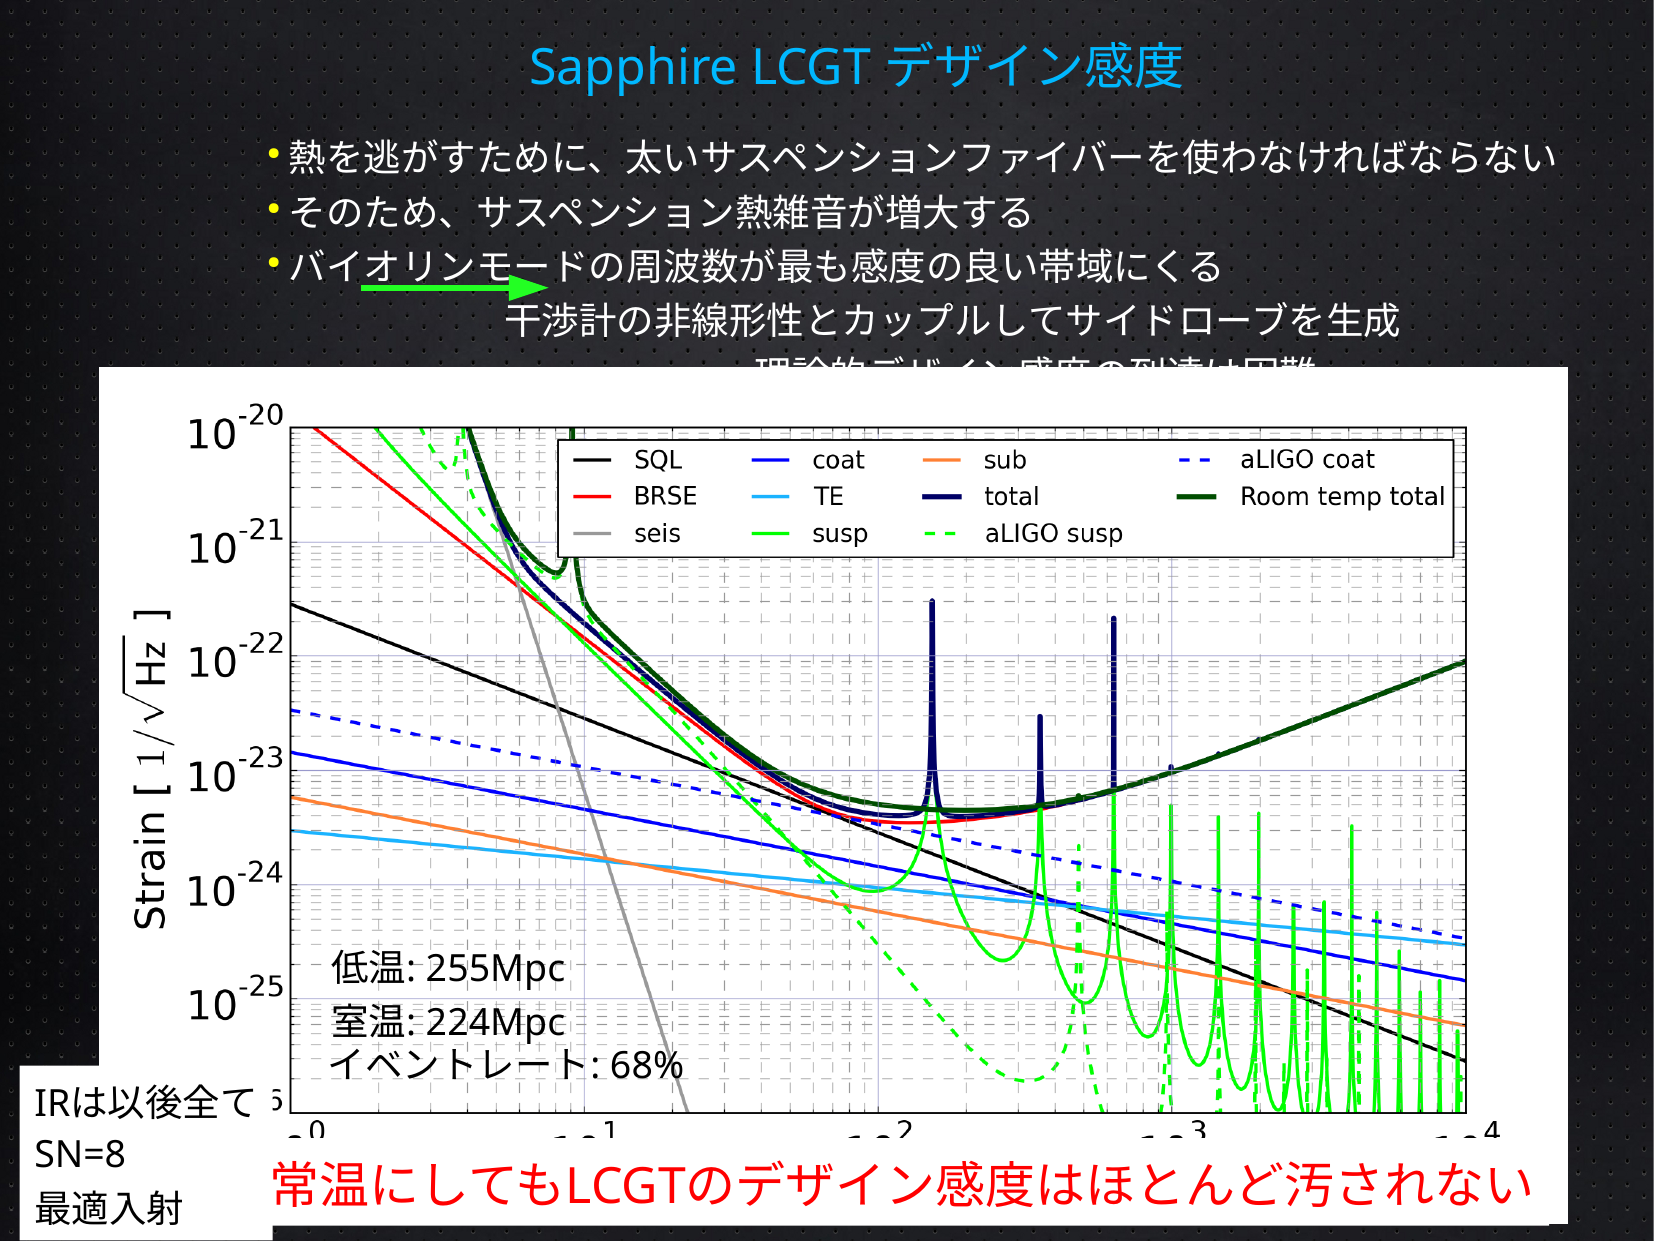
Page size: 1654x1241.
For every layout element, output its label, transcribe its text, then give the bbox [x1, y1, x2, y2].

text_box 常温にしてもLCGTのデザイン感度はほとんど汚されない [255, 1138, 1473, 1203]
text_box イベントレート: 68% [313, 1028, 634, 1081]
text_box IRは以後全て SN=8 最適入射 [19, 1065, 266, 1196]
text_box Sapphire LCGT デザイン感度 [514, 18, 1163, 84]
picture [0, 0, 1654, 1241]
text_box 熱を逃がすために、太いサスペンションファイバーを使わなければならない そのため、サスペンション熱雑音が増大する バイオリンモードの周波数が最も感度の良い帯域にくる 干渉計の非線形性とカップルしてサイドローブを生成 理論的デザイン感度の到達は困難 特にインスパイラルレンジには致命的ダメージの可能性も [252, 120, 1506, 361]
text_box 低温: 255Mpc 室温: 224Mpc [316, 930, 562, 1021]
